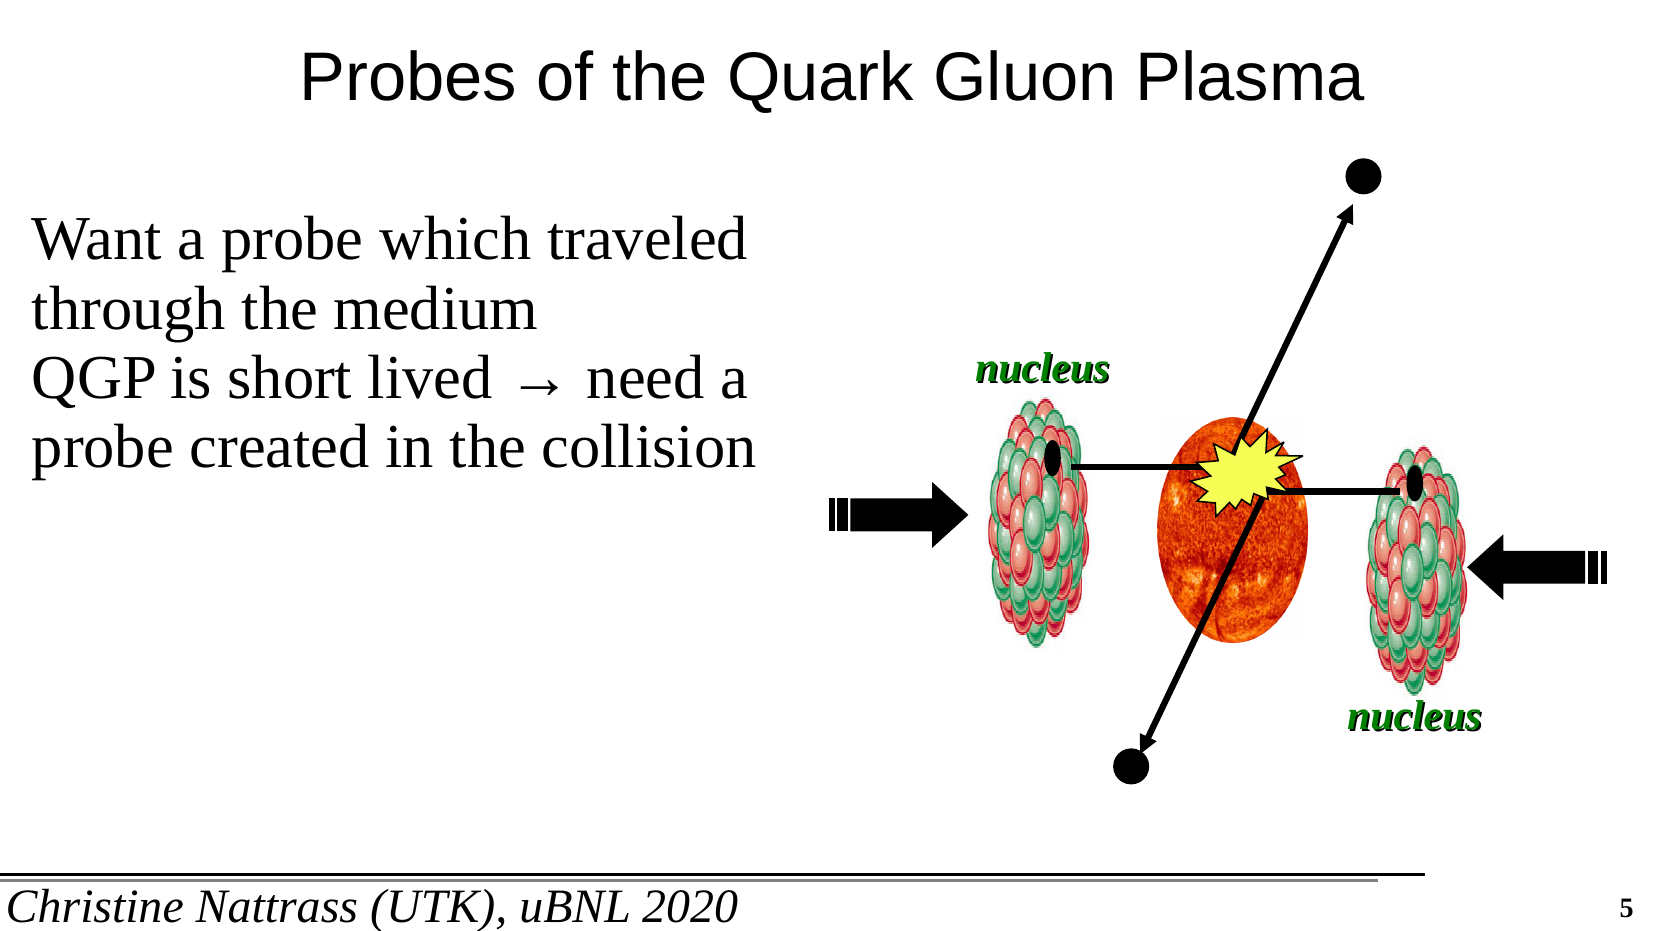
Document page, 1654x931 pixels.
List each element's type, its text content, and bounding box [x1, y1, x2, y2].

title Probes of the Quark Gluon Plasma [88, 15, 1577, 139]
text_box [1190, 429, 1303, 517]
picture [1198, 495, 1308, 643]
text_box [1113, 749, 1149, 784]
text_box [838, 499, 847, 531]
picture [986, 399, 1092, 654]
text_box [830, 499, 834, 531]
picture [1364, 431, 1470, 685]
text_box nucleus [1332, 685, 1497, 747]
text_box [1346, 159, 1381, 194]
text_box [1468, 535, 1585, 599]
text_box nucleus [960, 336, 1125, 399]
text_box [1044, 440, 1061, 476]
picture [1245, 417, 1308, 488]
text_box [1602, 552, 1606, 583]
text_box [1589, 552, 1597, 583]
text_box [1407, 466, 1423, 501]
text_box Want a probe which traveled through the medium QGP is short lived → need a probe created in the collision [17, 196, 776, 642]
picture [1157, 417, 1247, 464]
picture [1157, 470, 1259, 643]
text_box [851, 483, 968, 547]
